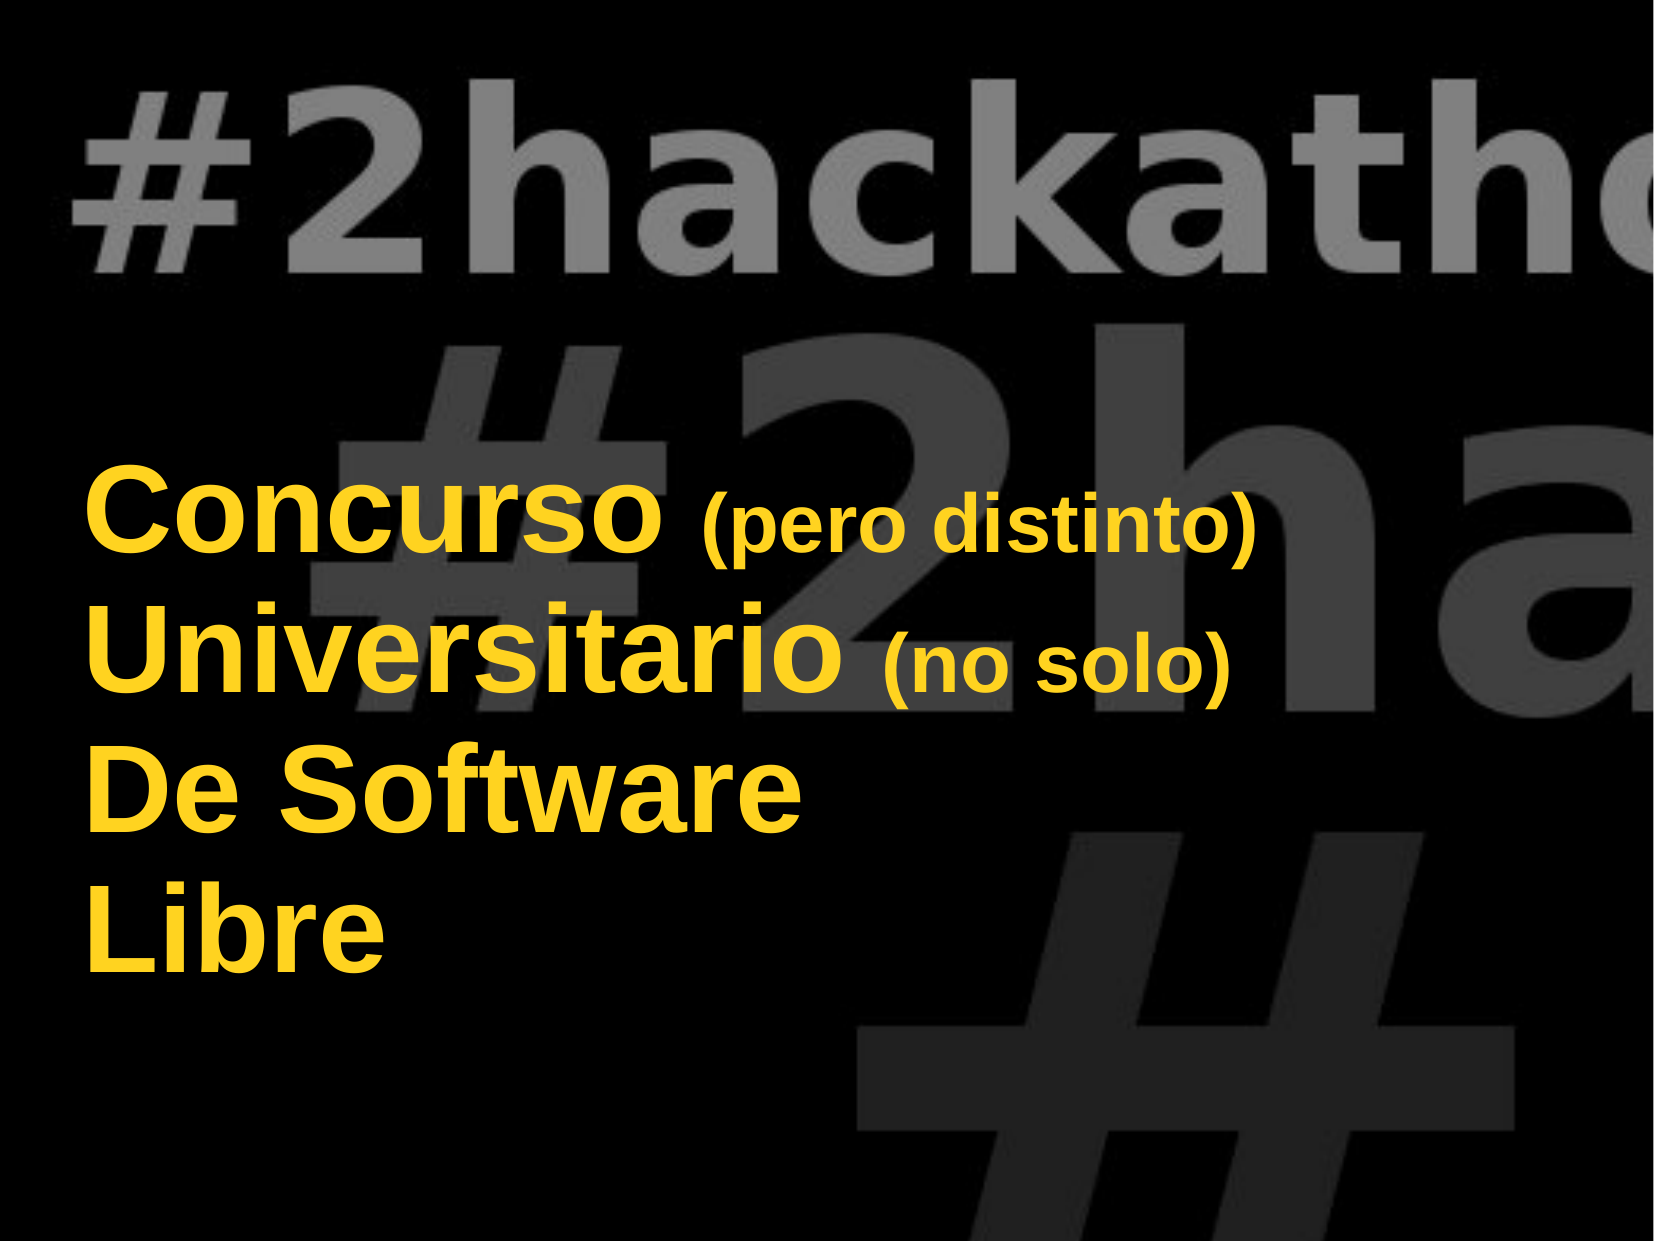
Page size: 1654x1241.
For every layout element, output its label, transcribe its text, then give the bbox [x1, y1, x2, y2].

subtitle Concurso (pero distinto) Universitario (no solo) De Software Libre [82, 19, 1571, 1139]
picture [0, 0, 1654, 1241]
